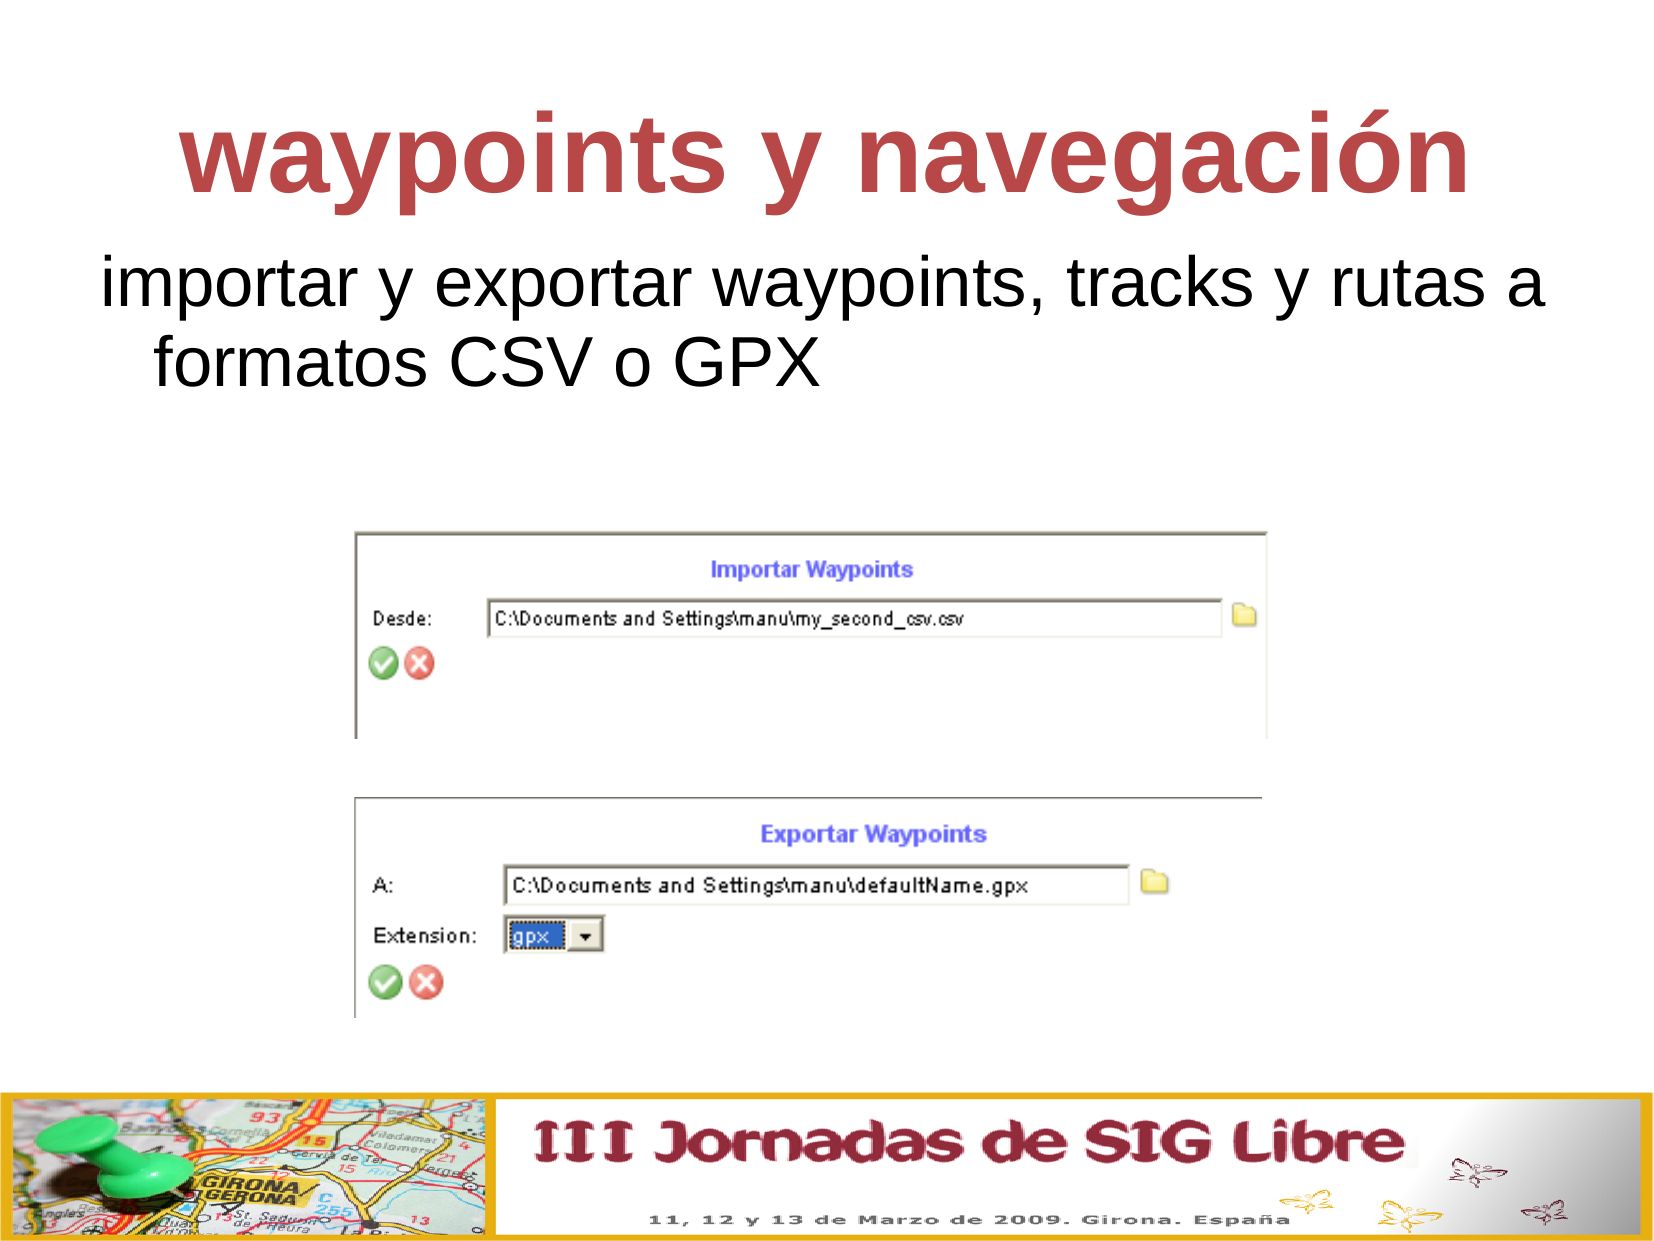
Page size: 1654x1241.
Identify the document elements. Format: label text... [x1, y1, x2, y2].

picture [0, 1092, 1654, 1241]
picture [354, 797, 1263, 1018]
picture [354, 490, 1270, 739]
title waypoints y navegación [82, 56, 1571, 242]
list importar y exportar waypoints, tracks y rutas a formatos CSV o GPX [82, 242, 1571, 1047]
